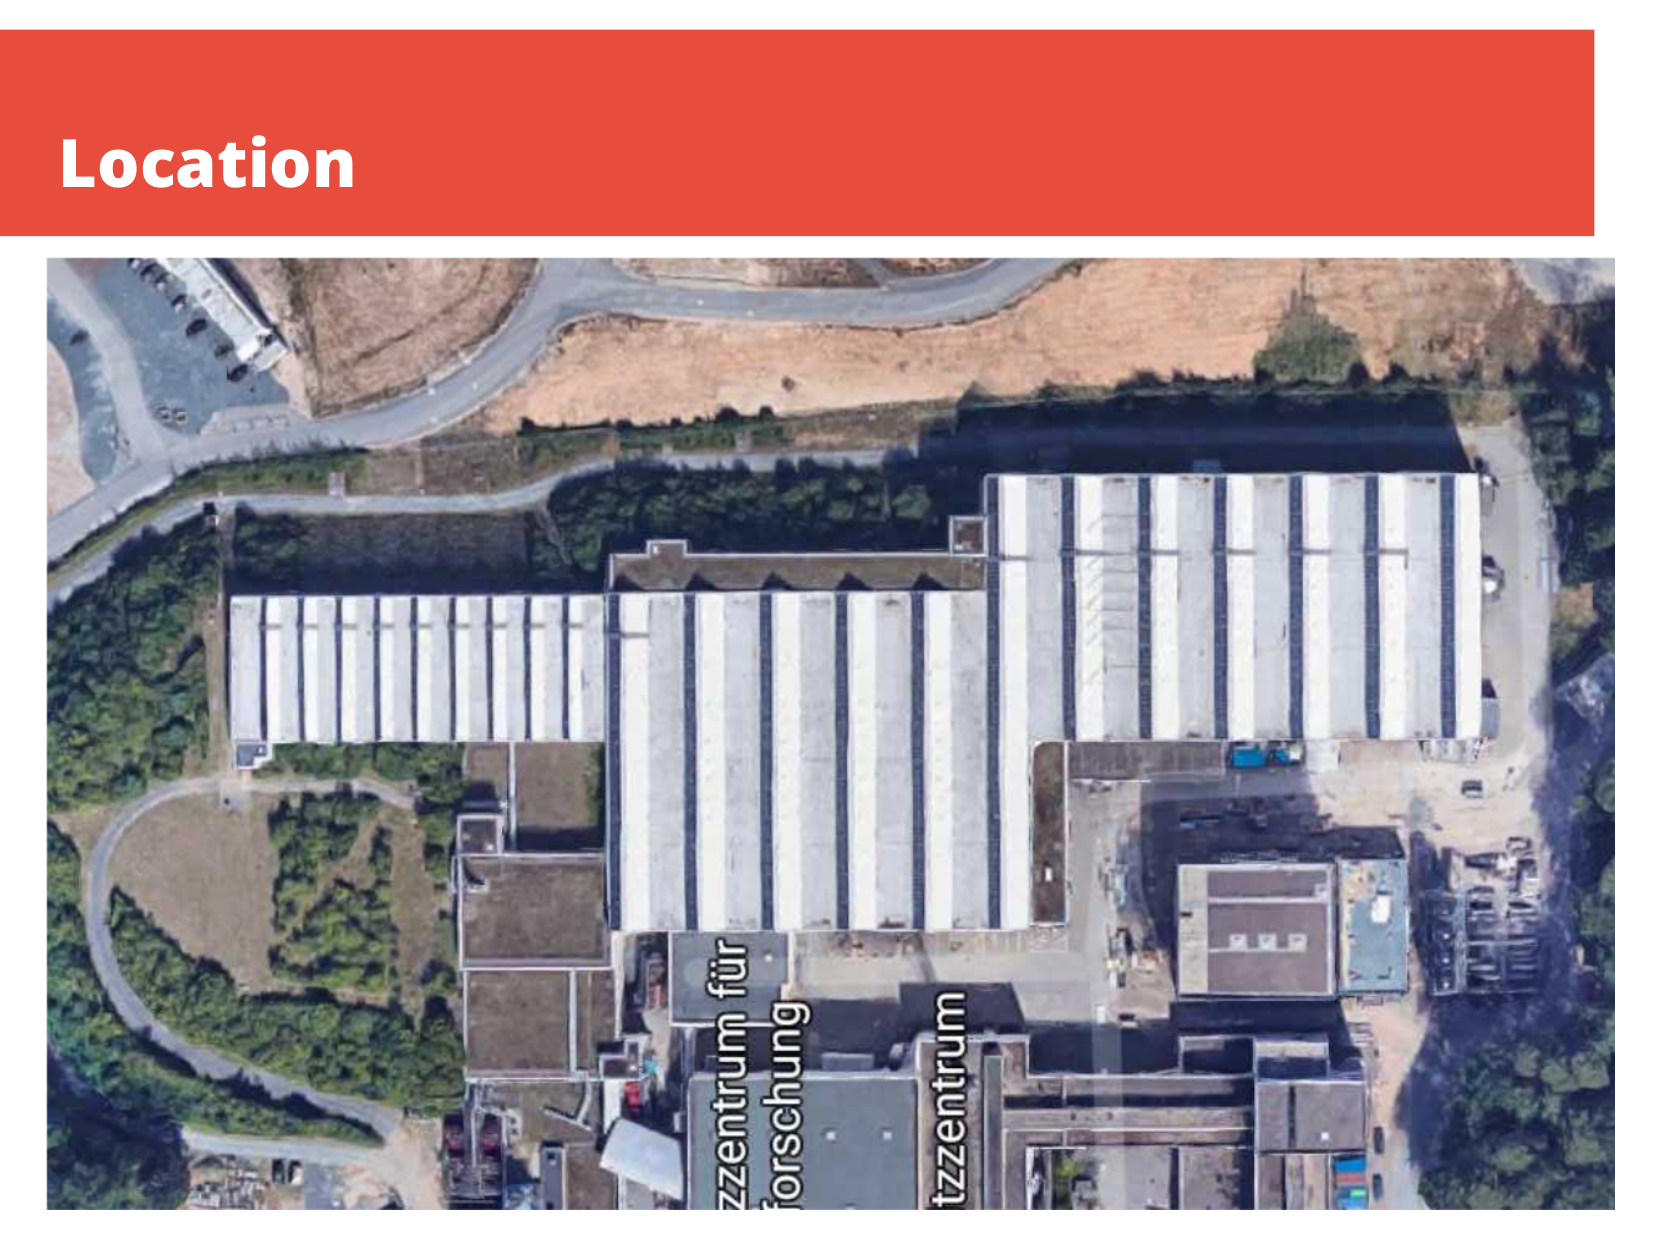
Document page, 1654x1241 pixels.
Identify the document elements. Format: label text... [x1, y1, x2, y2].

title Location [59, 59, 1595, 207]
picture [46, 257, 1615, 1211]
